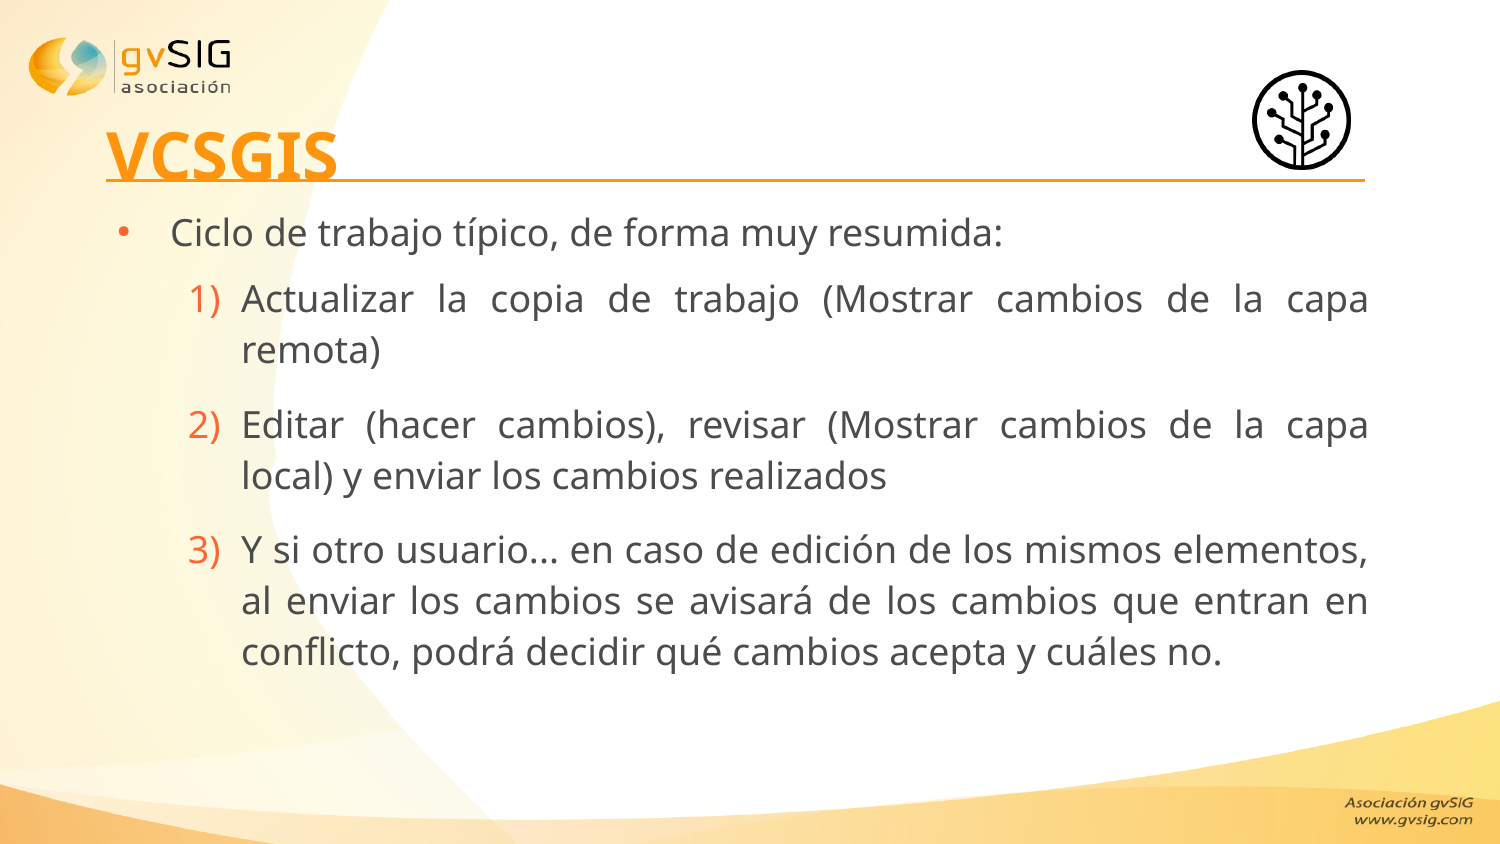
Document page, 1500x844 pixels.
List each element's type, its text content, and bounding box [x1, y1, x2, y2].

list Ciclo de trabajo típico, de forma muy resumida: Actualizar la copia de trabajo (Mostrar cambios de la capa remota) Editar (hacer cambios), revisar (Mostrar cambios de la capa local) y enviar los cambios realizados Y si otro usuario... en caso de edición de los mismos elementos, al enviar los cambios se avisará de los cambios que entran en conflicto, podrá decidir qué cambios acepta y cuáles no. [99, 206, 1371, 733]
title VCSGIS [106, 115, 1457, 193]
picture [0, 0, 1500, 844]
